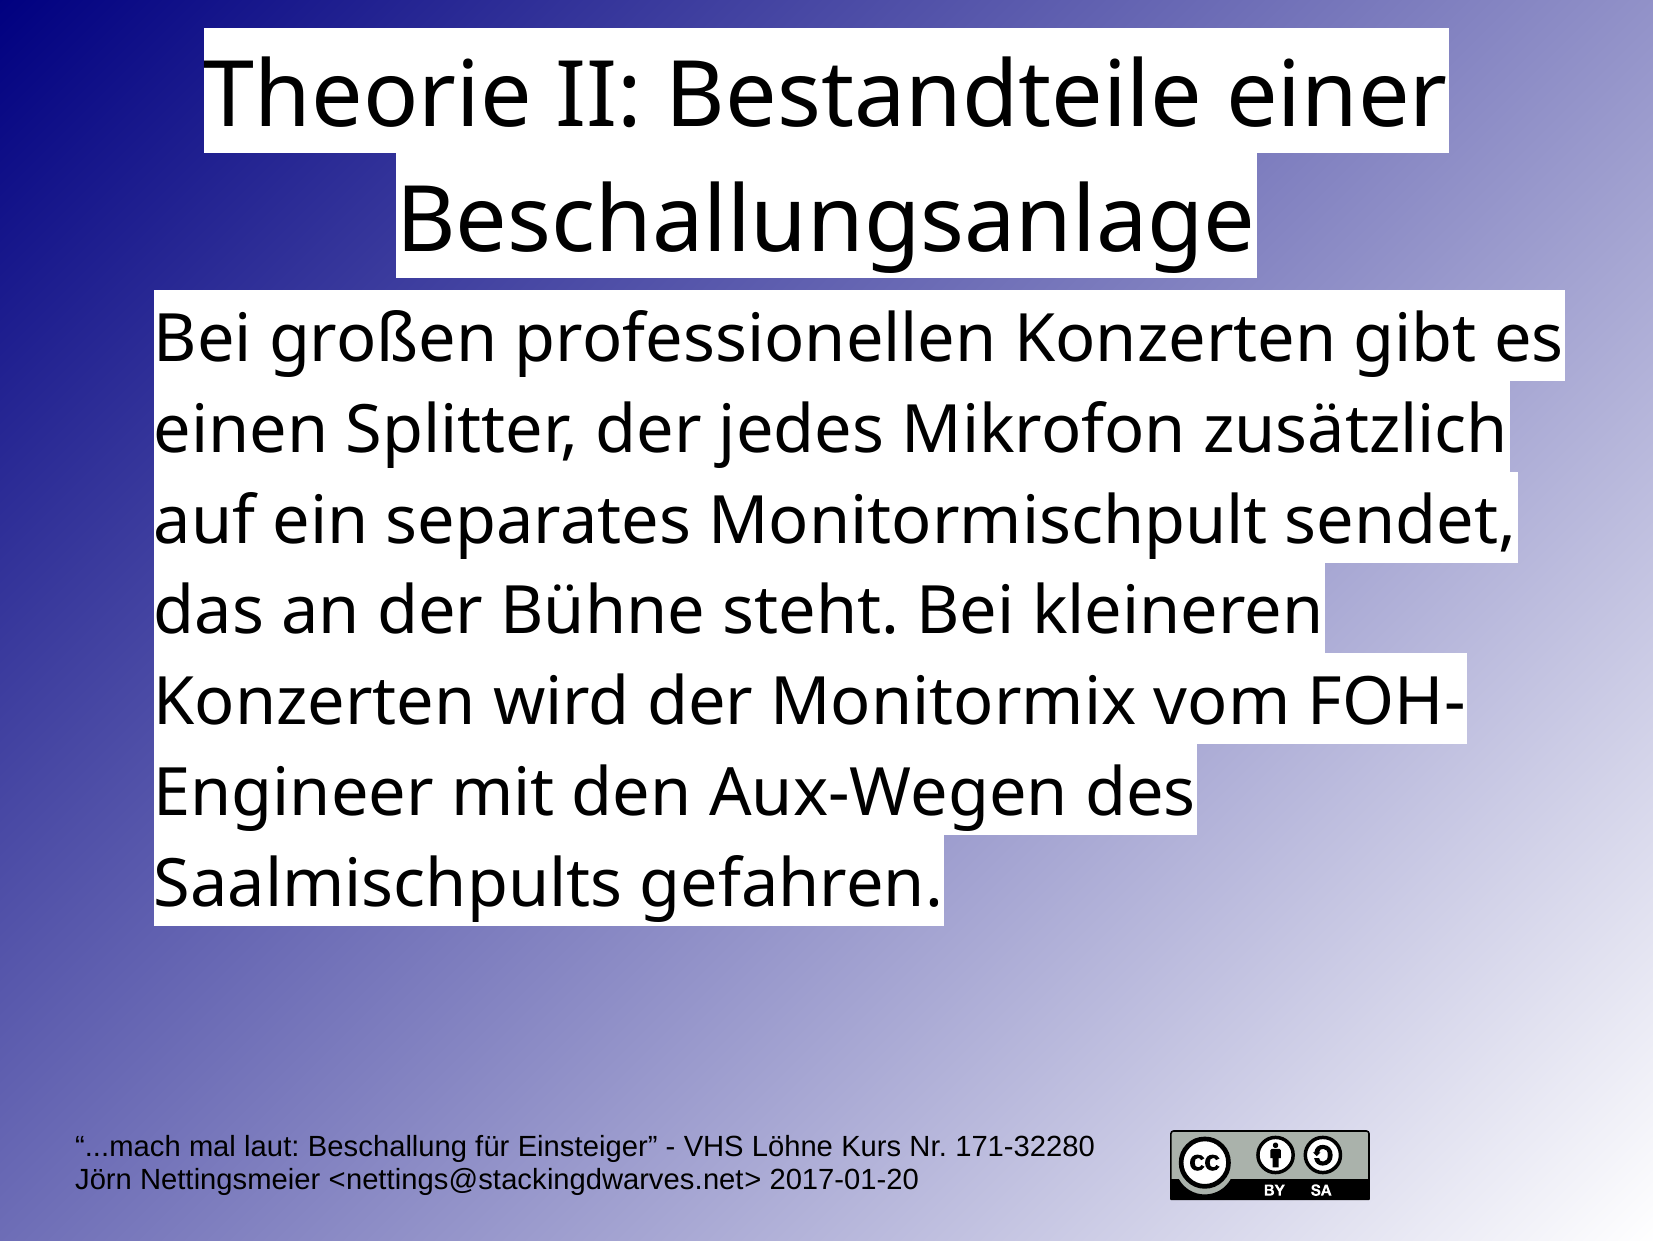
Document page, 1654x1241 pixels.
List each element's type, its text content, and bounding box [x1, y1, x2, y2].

title Theorie II: Bestandteile einer Beschallungsanlage [82, 27, 1571, 279]
list Bei großen professionellen Konzerten gibt es einen Splitter, der jedes Mikrofon zusätzlich auf ein separates Monitormischpult sendet, das an der Bühne steht. Bei kleineren Konzerten wird der Monitormix vom FOH-Engineer mit den Aux-Wegen des Saalmischpults gefahren. [82, 290, 1571, 1010]
